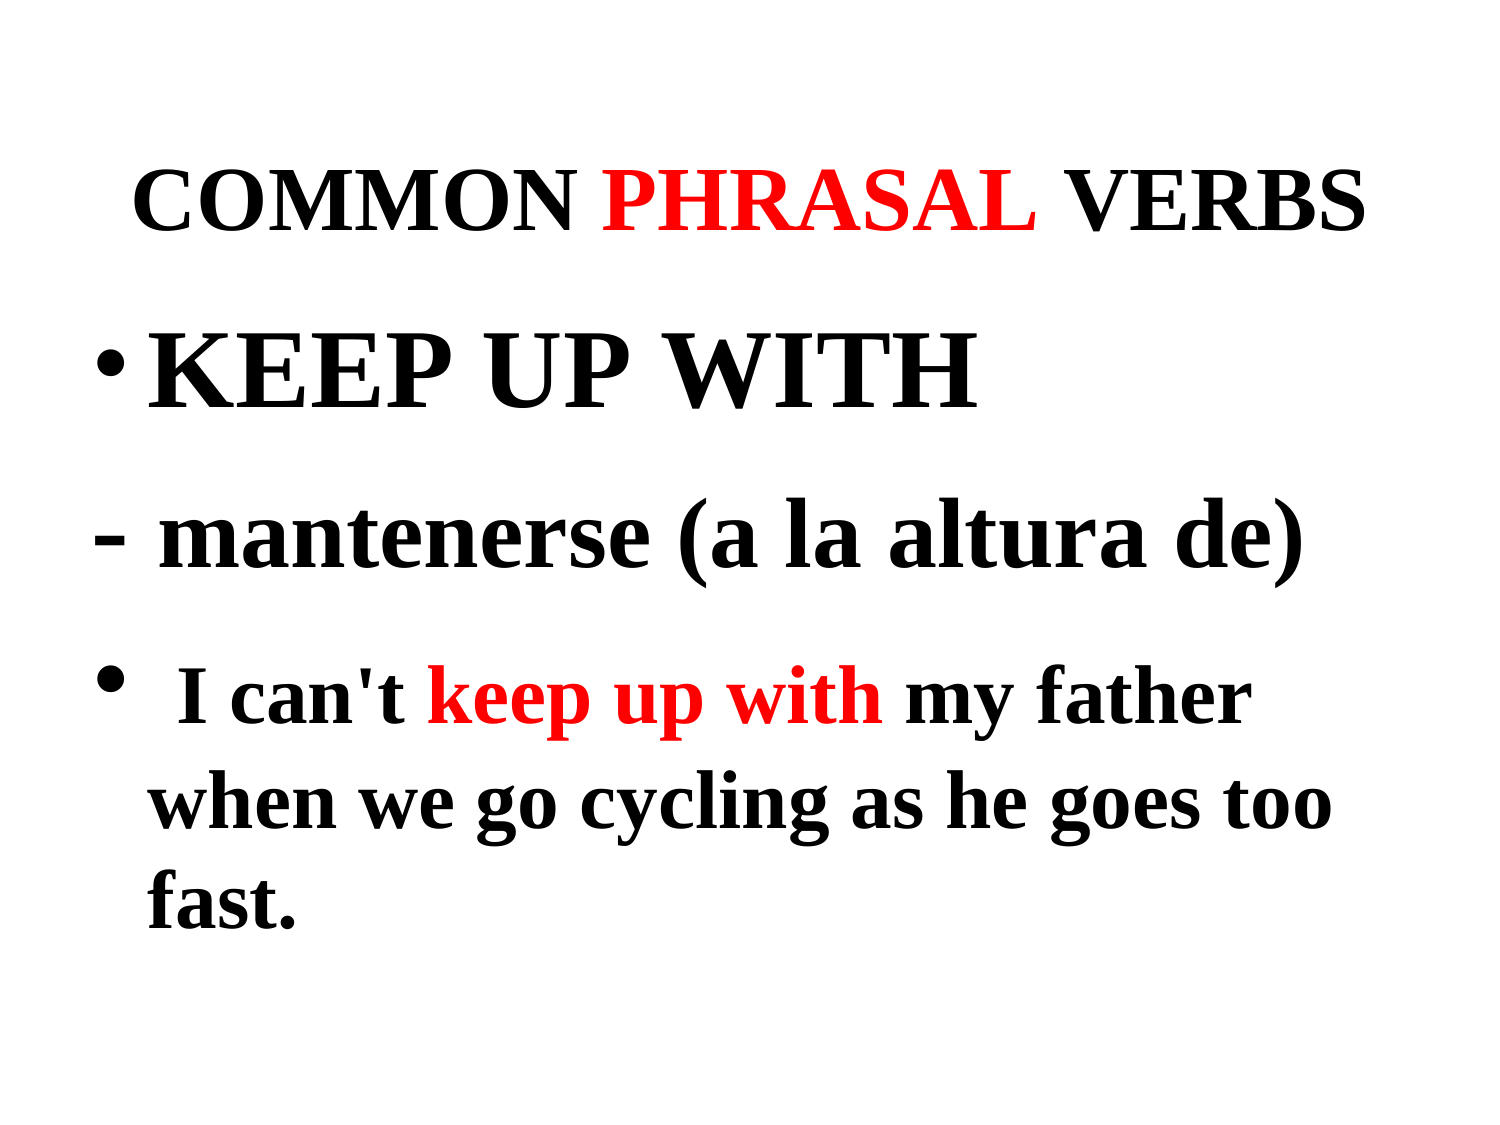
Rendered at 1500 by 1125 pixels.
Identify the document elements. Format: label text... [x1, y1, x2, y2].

title COMMON PHRASAL VERBS [112, 99, 1388, 287]
list KEEP UP WITH - mantenerse (a la altura de) I can't keep up with my father when we go cycling as he goes too fast. [76, 287, 1447, 1000]
